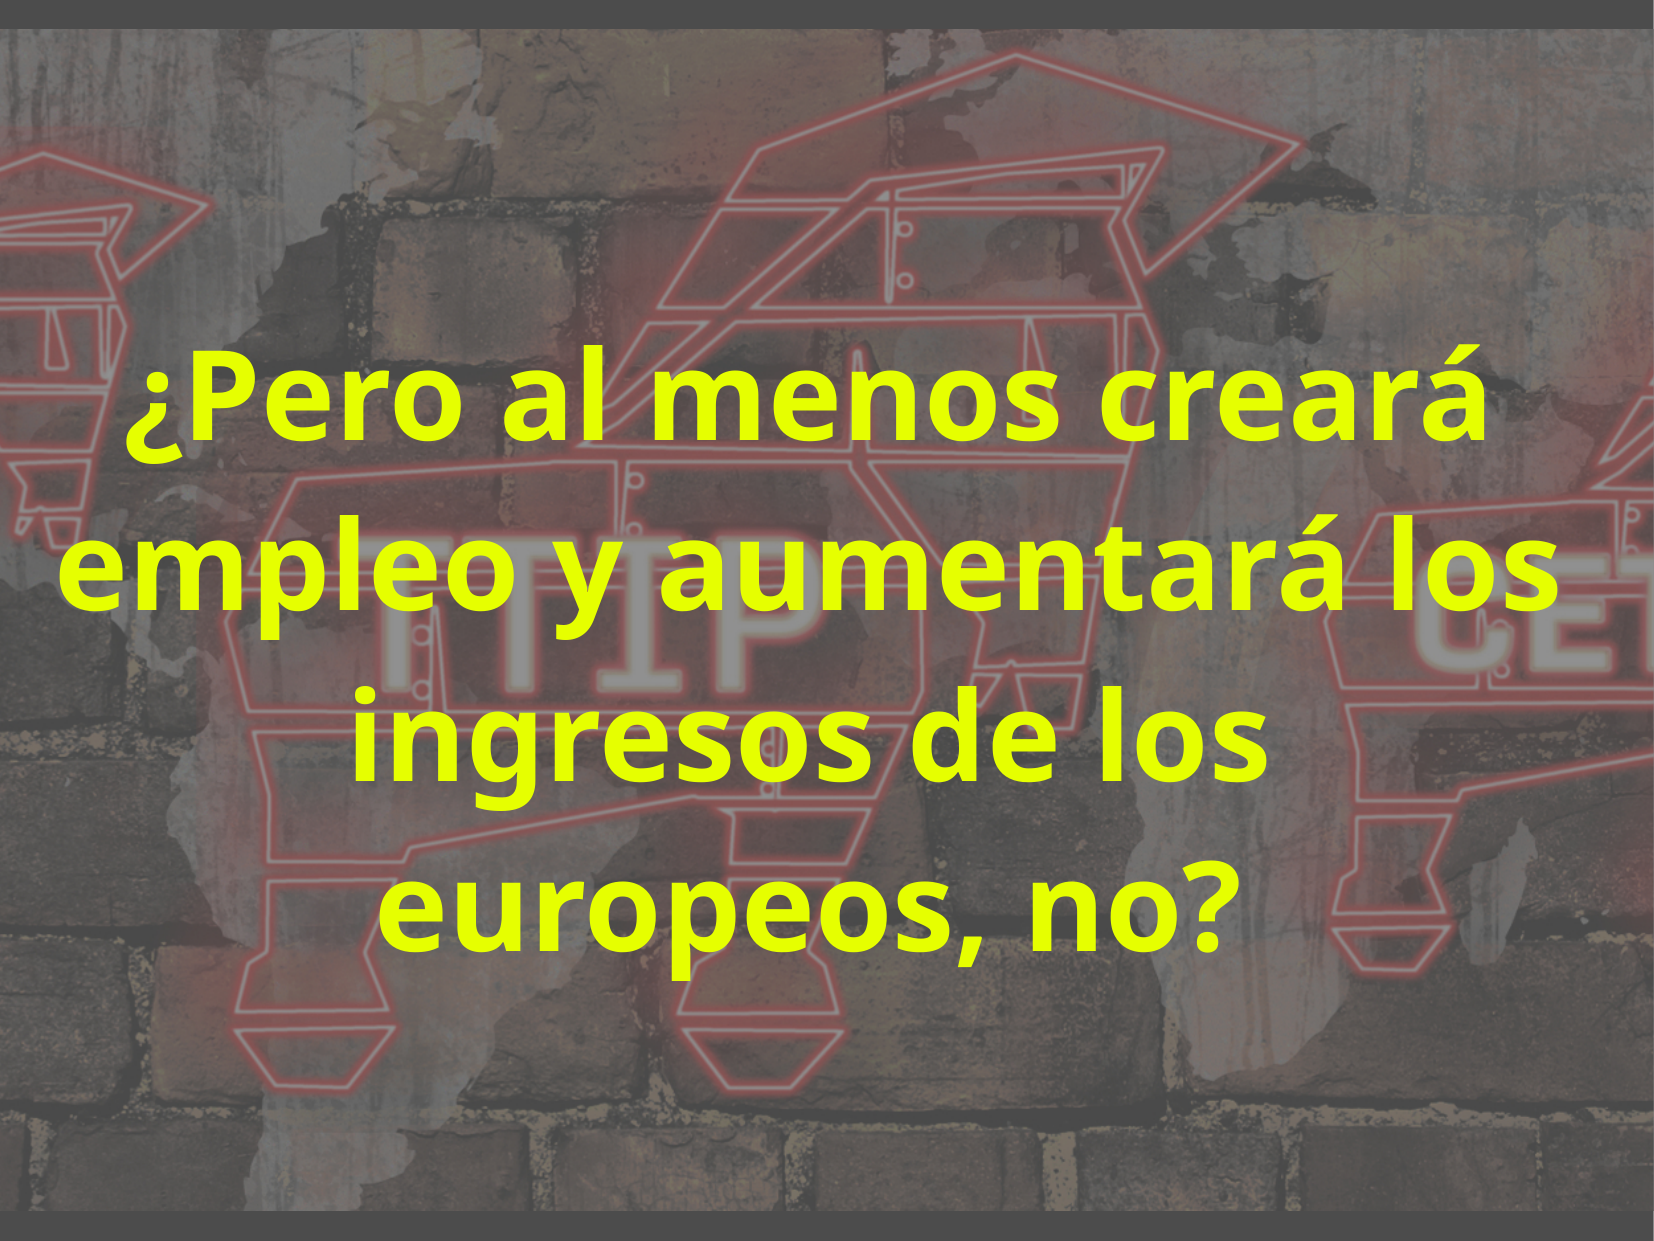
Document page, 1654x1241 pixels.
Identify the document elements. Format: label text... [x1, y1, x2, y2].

picture [0, 29, 1654, 1211]
title ¿Pero al menos creará empleo y aumentará los ingresos de los europeos, no? [53, 342, 1565, 953]
